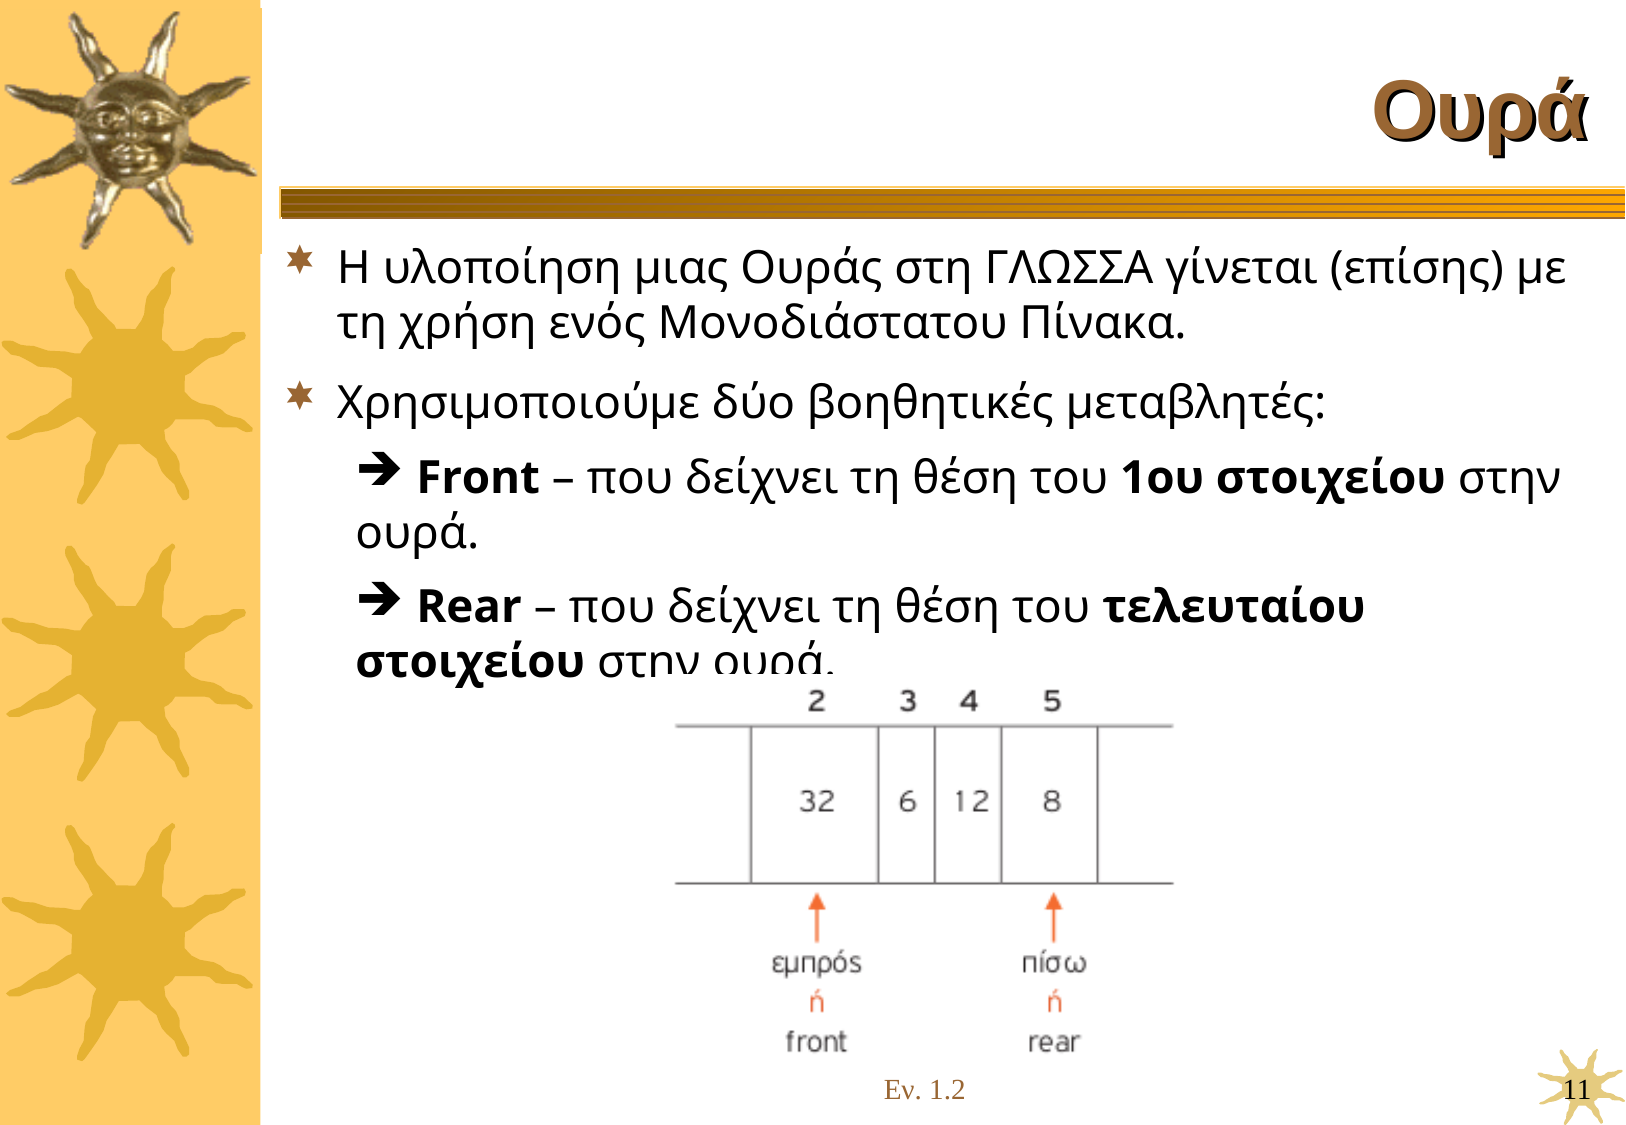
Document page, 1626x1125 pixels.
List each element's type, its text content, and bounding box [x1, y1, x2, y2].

text_box Ουρά [0, 0, 1625, 163]
text_box Η υλοποίηση μιας Ουράς στη ΓΛΩΣΣΑ γίνεται (επίσης) με τη χρήση ενός Μονοδιάστατου Πίνακα. Χρησιμοποιούμε δύο βοηθητικές μεταβλητές: Front – που δείχνει τη θέση του 1ου στοιχείου στην ουρά. Rear – που δείχνει τη θέση του τελευταίου στοιχείου στην ουρά. [265, 230, 1595, 709]
picture [661, 674, 1193, 1071]
picture [1, 163, 262, 254]
